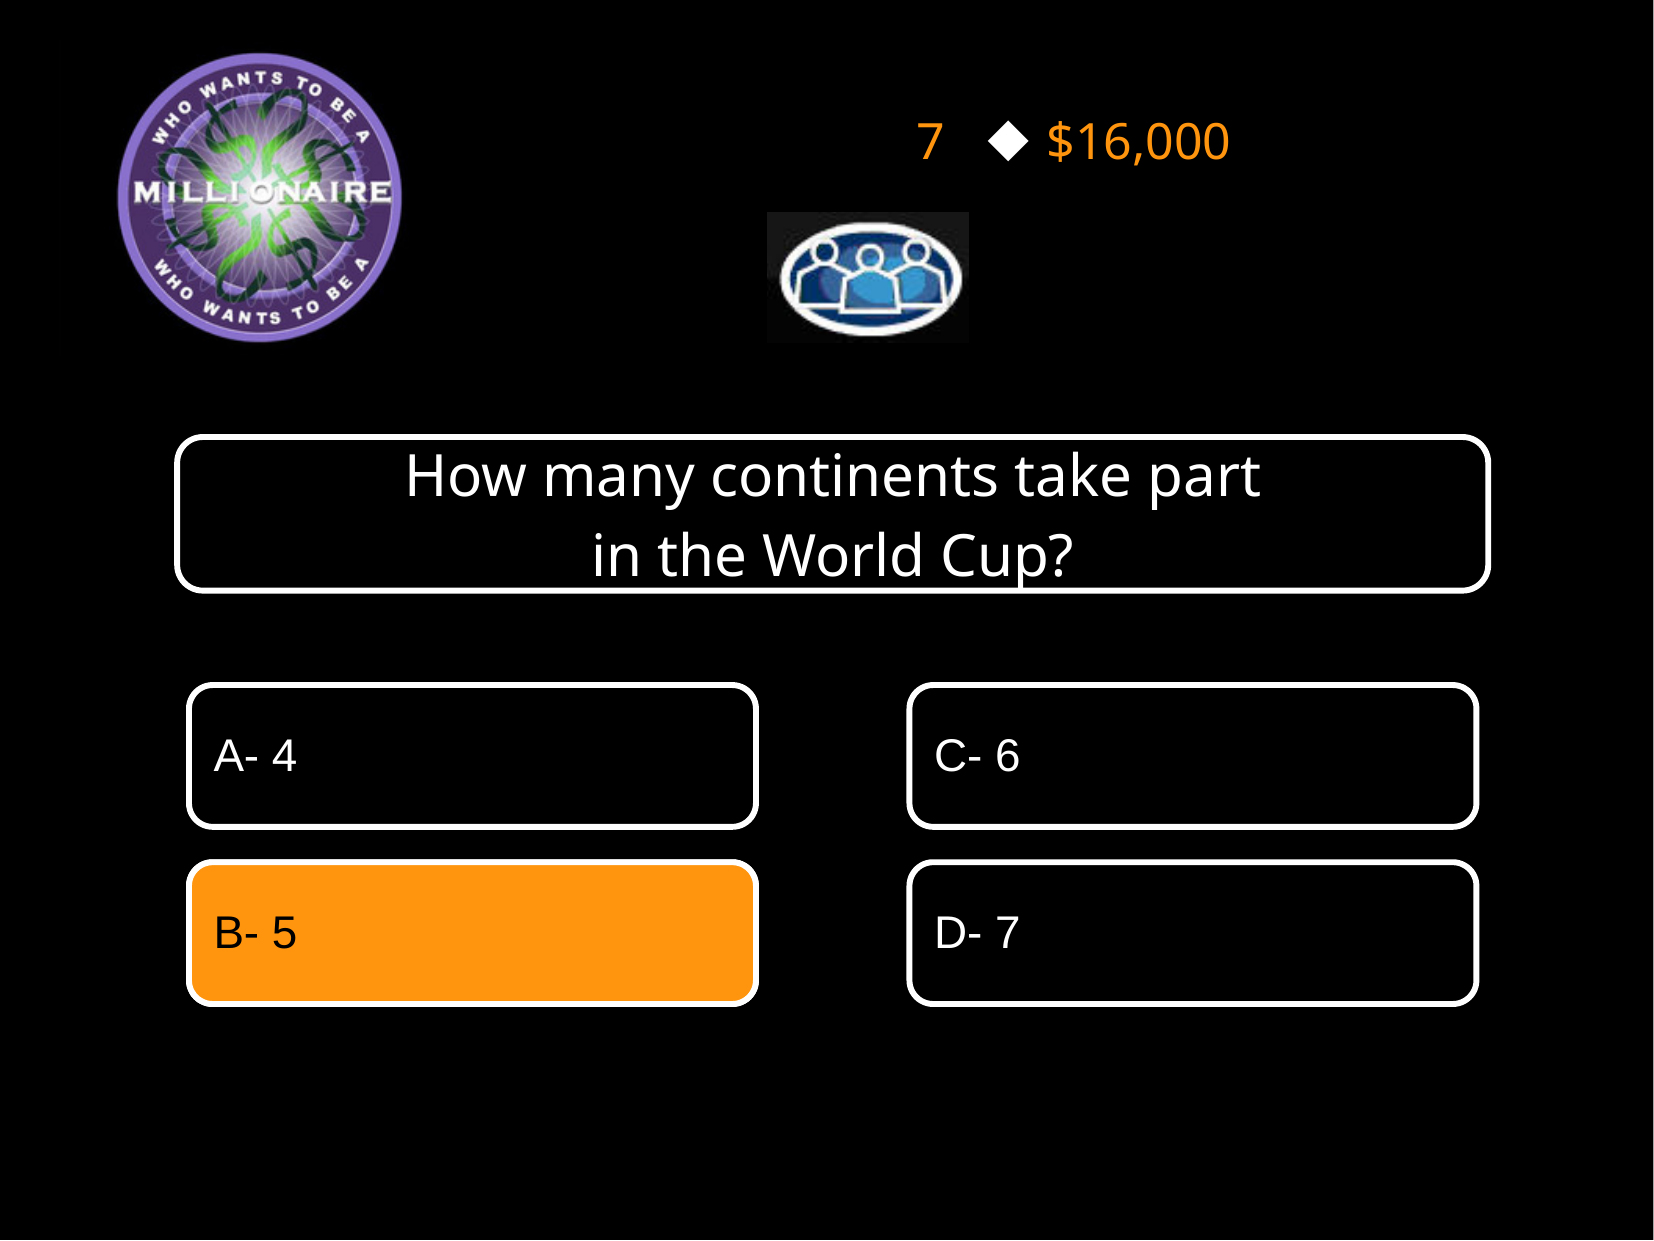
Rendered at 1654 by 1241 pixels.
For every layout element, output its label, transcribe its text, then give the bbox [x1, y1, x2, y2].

text_box C- 6 [909, 685, 1477, 827]
picture [59, 41, 477, 355]
text_box A- 4 [188, 685, 756, 827]
text_box 7  $16,000 [774, 106, 1458, 213]
text_box How many continents take part in the World Cup? [177, 437, 1489, 591]
picture [767, 212, 969, 343]
text_box B- 5 [188, 862, 756, 1004]
text_box D- 7 [909, 862, 1477, 1004]
